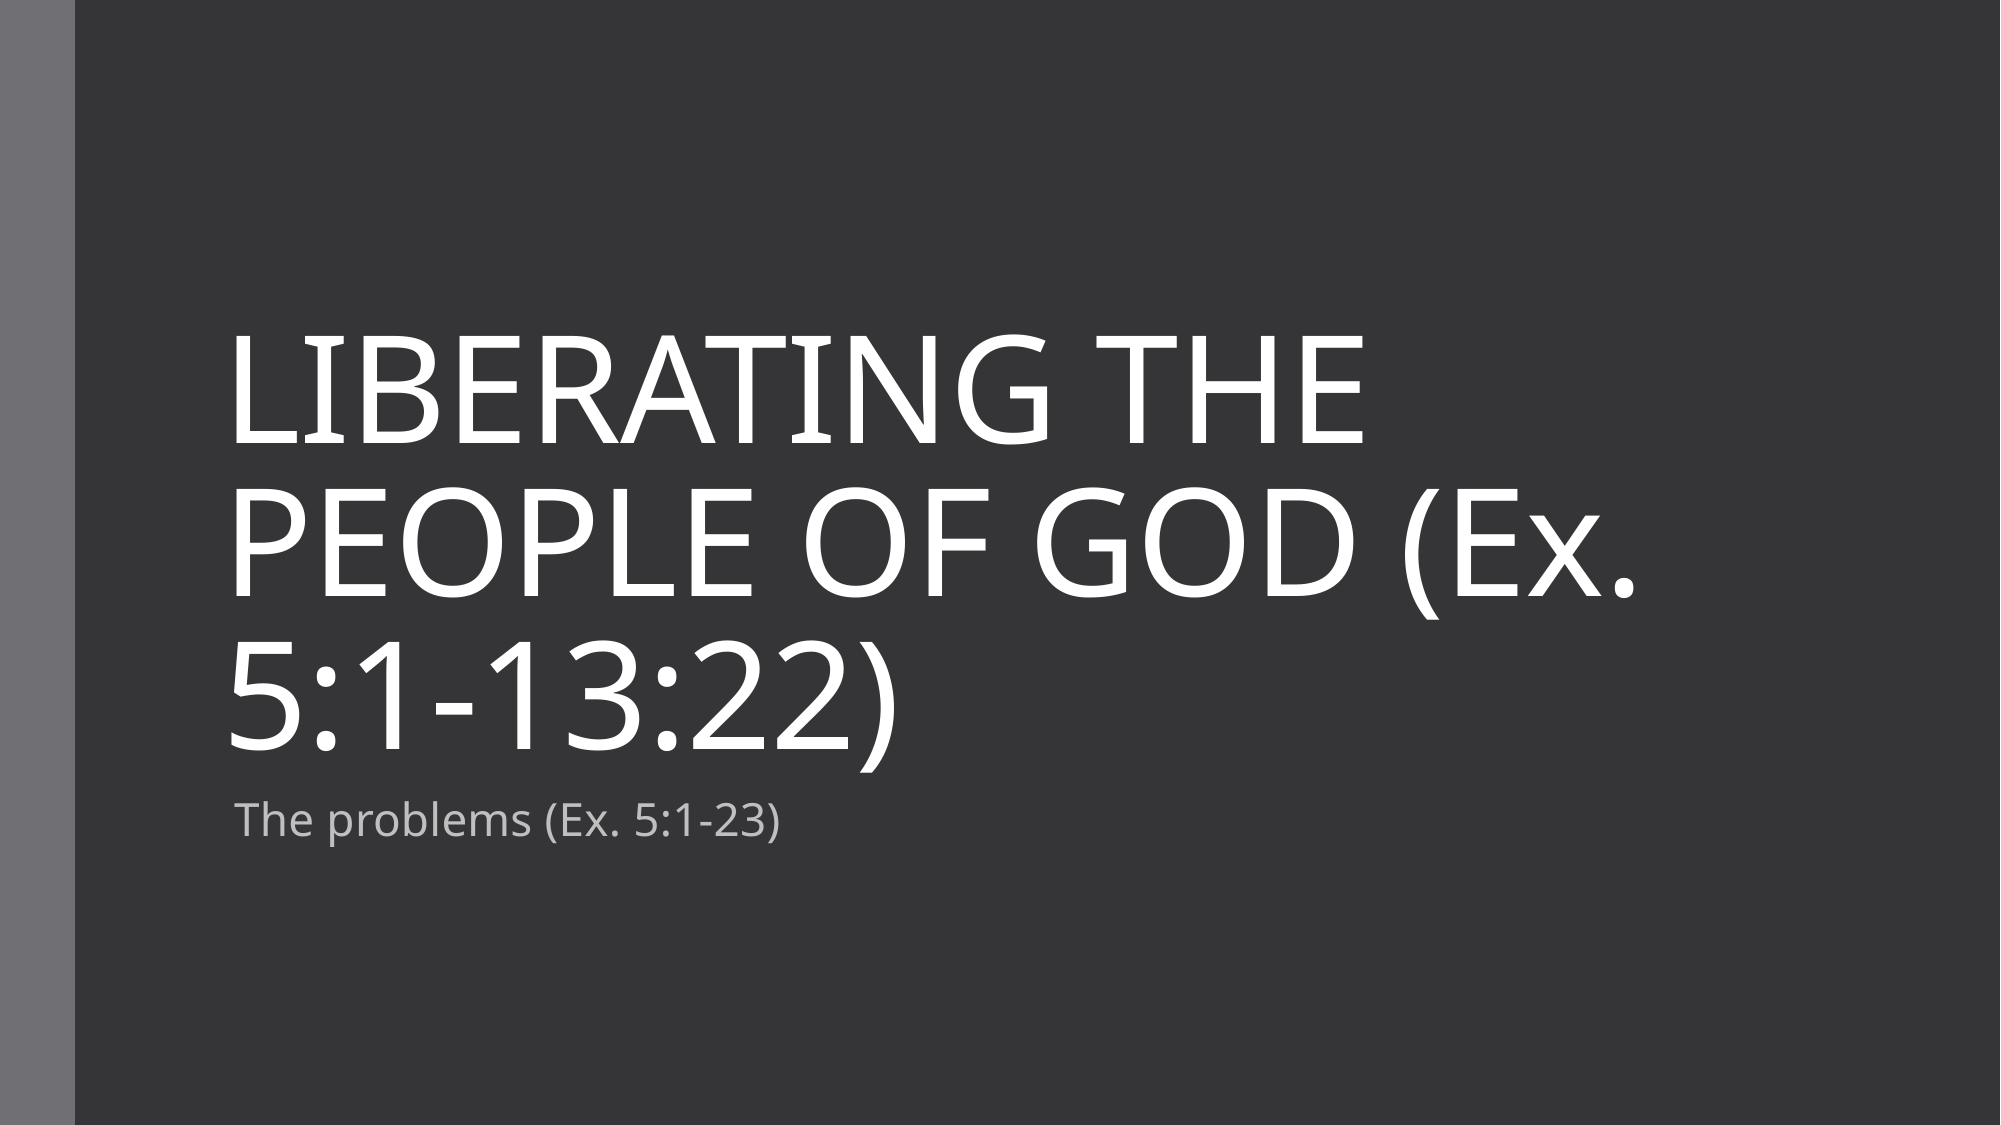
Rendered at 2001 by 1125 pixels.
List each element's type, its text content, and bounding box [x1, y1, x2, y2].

title LIBERATING THE PEOPLE OF GOD (Ex. 5:1-13:22) [206, 124, 1752, 787]
subtitle The problems (Ex. 5:1-23) [206, 787, 1752, 1066]
